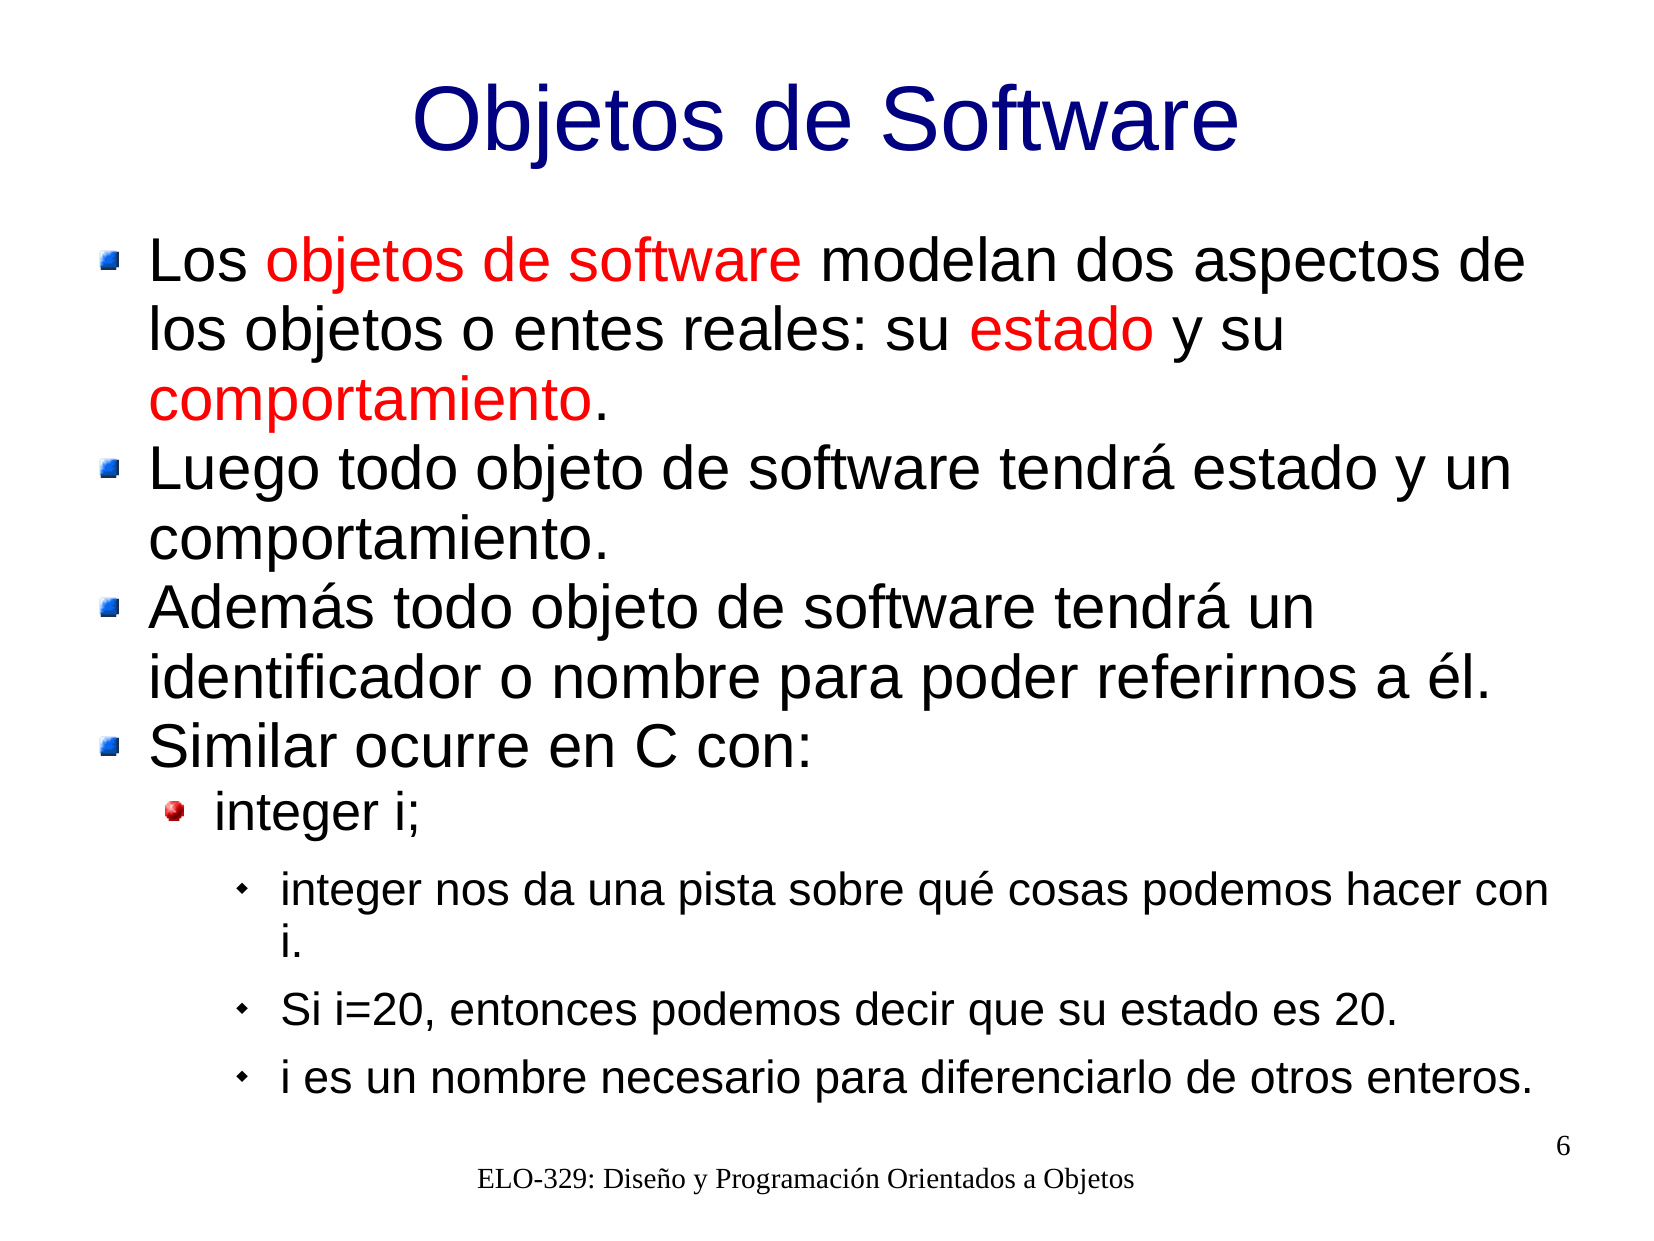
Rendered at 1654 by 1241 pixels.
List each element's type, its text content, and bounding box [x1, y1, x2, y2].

title Objetos de Software [82, 49, 1571, 188]
list Los objetos de software modelan dos aspectos de los objetos o entes reales: su estado y su comportamiento. Luego todo objeto de software tendrá estado y un comportamiento. Además todo objeto de software tendrá un identificador o nombre para poder referirnos a él. Similar ocurre en C con: integer i; integer nos da una pista sobre qué cosas podemos hacer con i. Si i=20, entonces podemos decir que su estado es 20. i es un nombre necesario para diferenciarlo de otros enteros. [82, 225, 1571, 1109]
